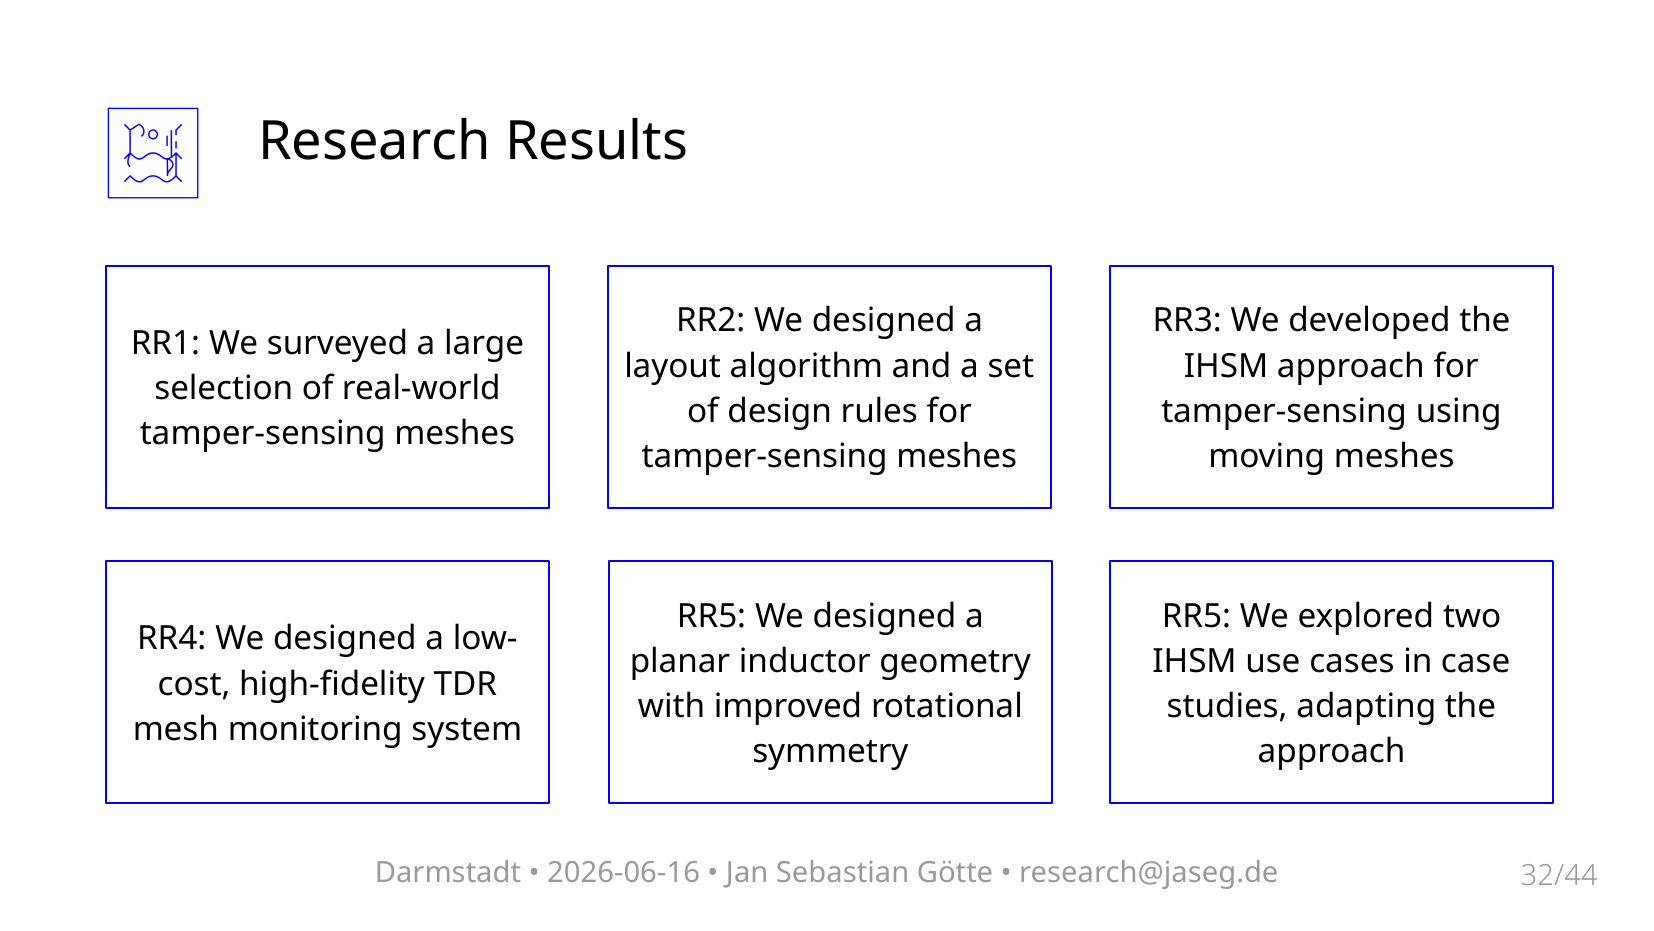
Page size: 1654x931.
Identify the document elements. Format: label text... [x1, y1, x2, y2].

text_box RR1: We surveyed a large selection of real-world tamper-sensing meshes [106, 265, 550, 508]
text_box RR2: We designed a layout algorithm and a set of design rules for tamper-sensing meshes [608, 265, 1052, 508]
text_box Research Results [243, 93, 1543, 213]
picture [99, 99, 207, 207]
text_box RR4: We designed a low-cost, high-fidelity TDR mesh monitoring system [106, 561, 550, 804]
text_box RR3: We developed the IHSM approach for tamper-sensing using moving meshes [1110, 265, 1554, 508]
text_box RR5: We explored two IHSM use cases in case studies, adapting the approach [1110, 561, 1554, 804]
text_box RR5: We designed a planar inductor geometry with improved rotational symmetry [609, 561, 1053, 804]
